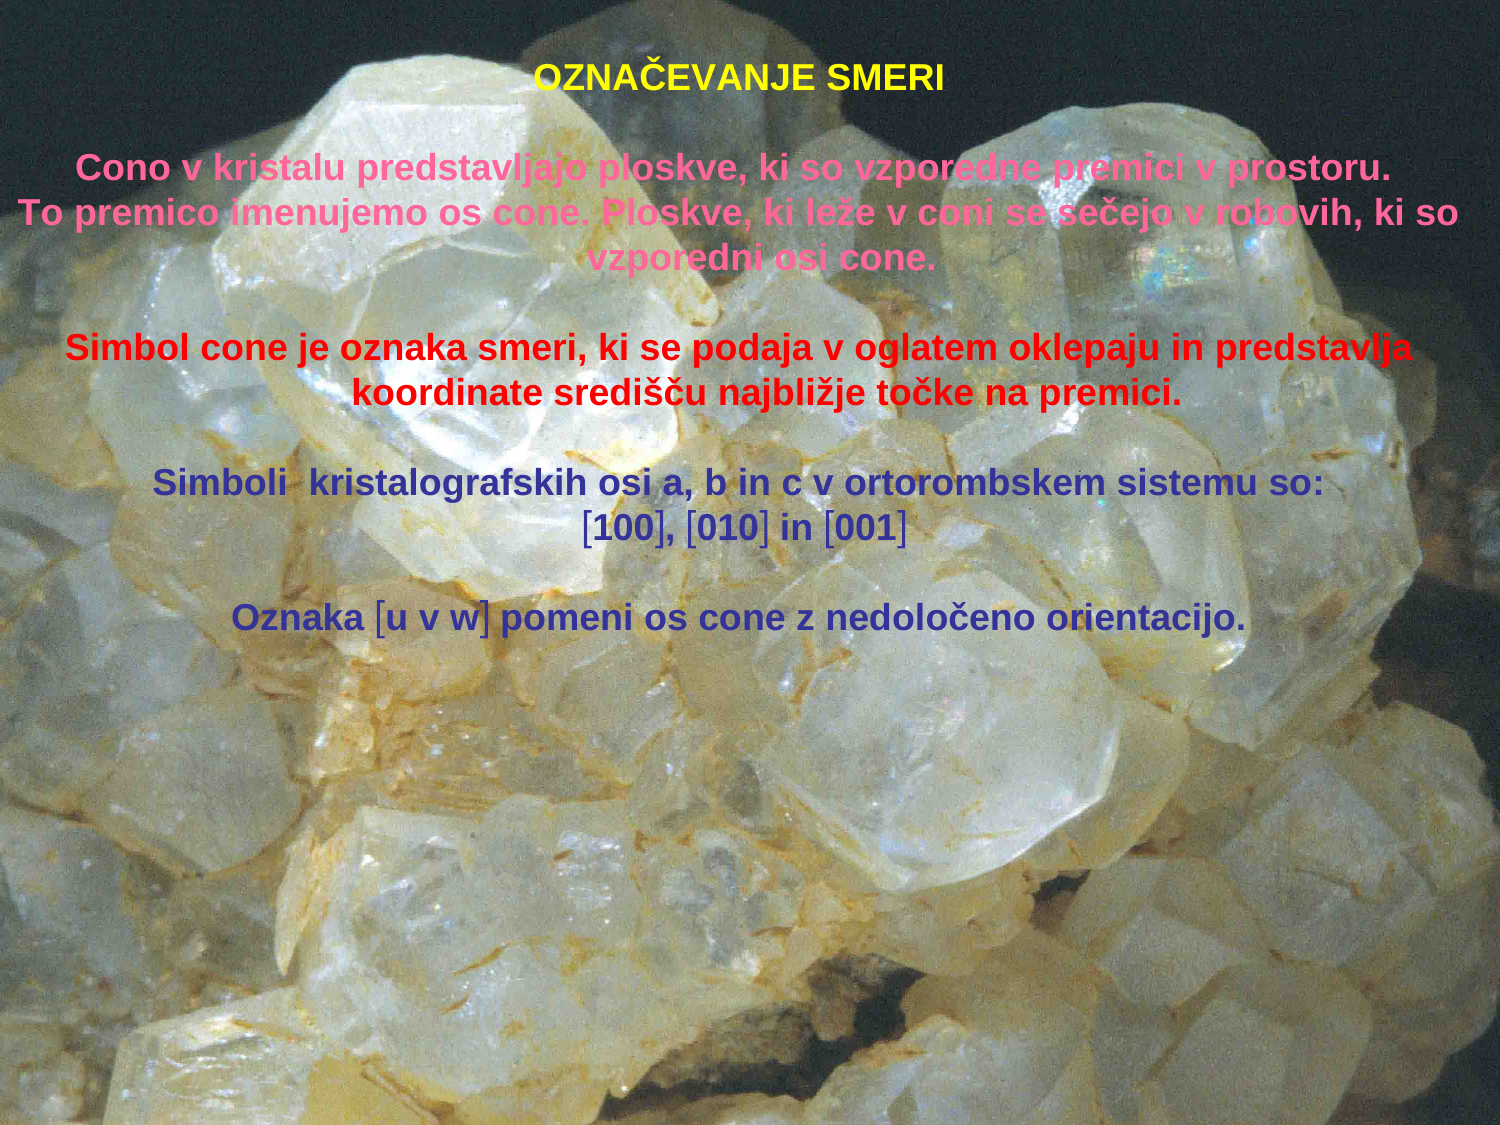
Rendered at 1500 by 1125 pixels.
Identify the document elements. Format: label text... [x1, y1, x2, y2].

picture [0, 0, 1500, 1125]
text_box OZNAČEVANJE SMERI Cono v kristalu predstavljajo ploskve, ki so vzporedne premici v prostoru. To premico imenujemo os cone. Ploskve, ki leže v coni se sečejo v robovih, ki so vzporedni osi cone. Simbol cone je oznaka smeri, ki se podaja v oglatem oklepaju in predstavlja koordinate središču najbližje točke na premici. Simboli kristalografskih osi a, b in c v ortorombskem sistemu so: 100, 010 in 001 Oznaka u v w pomeni os cone z nedoločeno orientacijo. [0, 45, 1479, 691]
